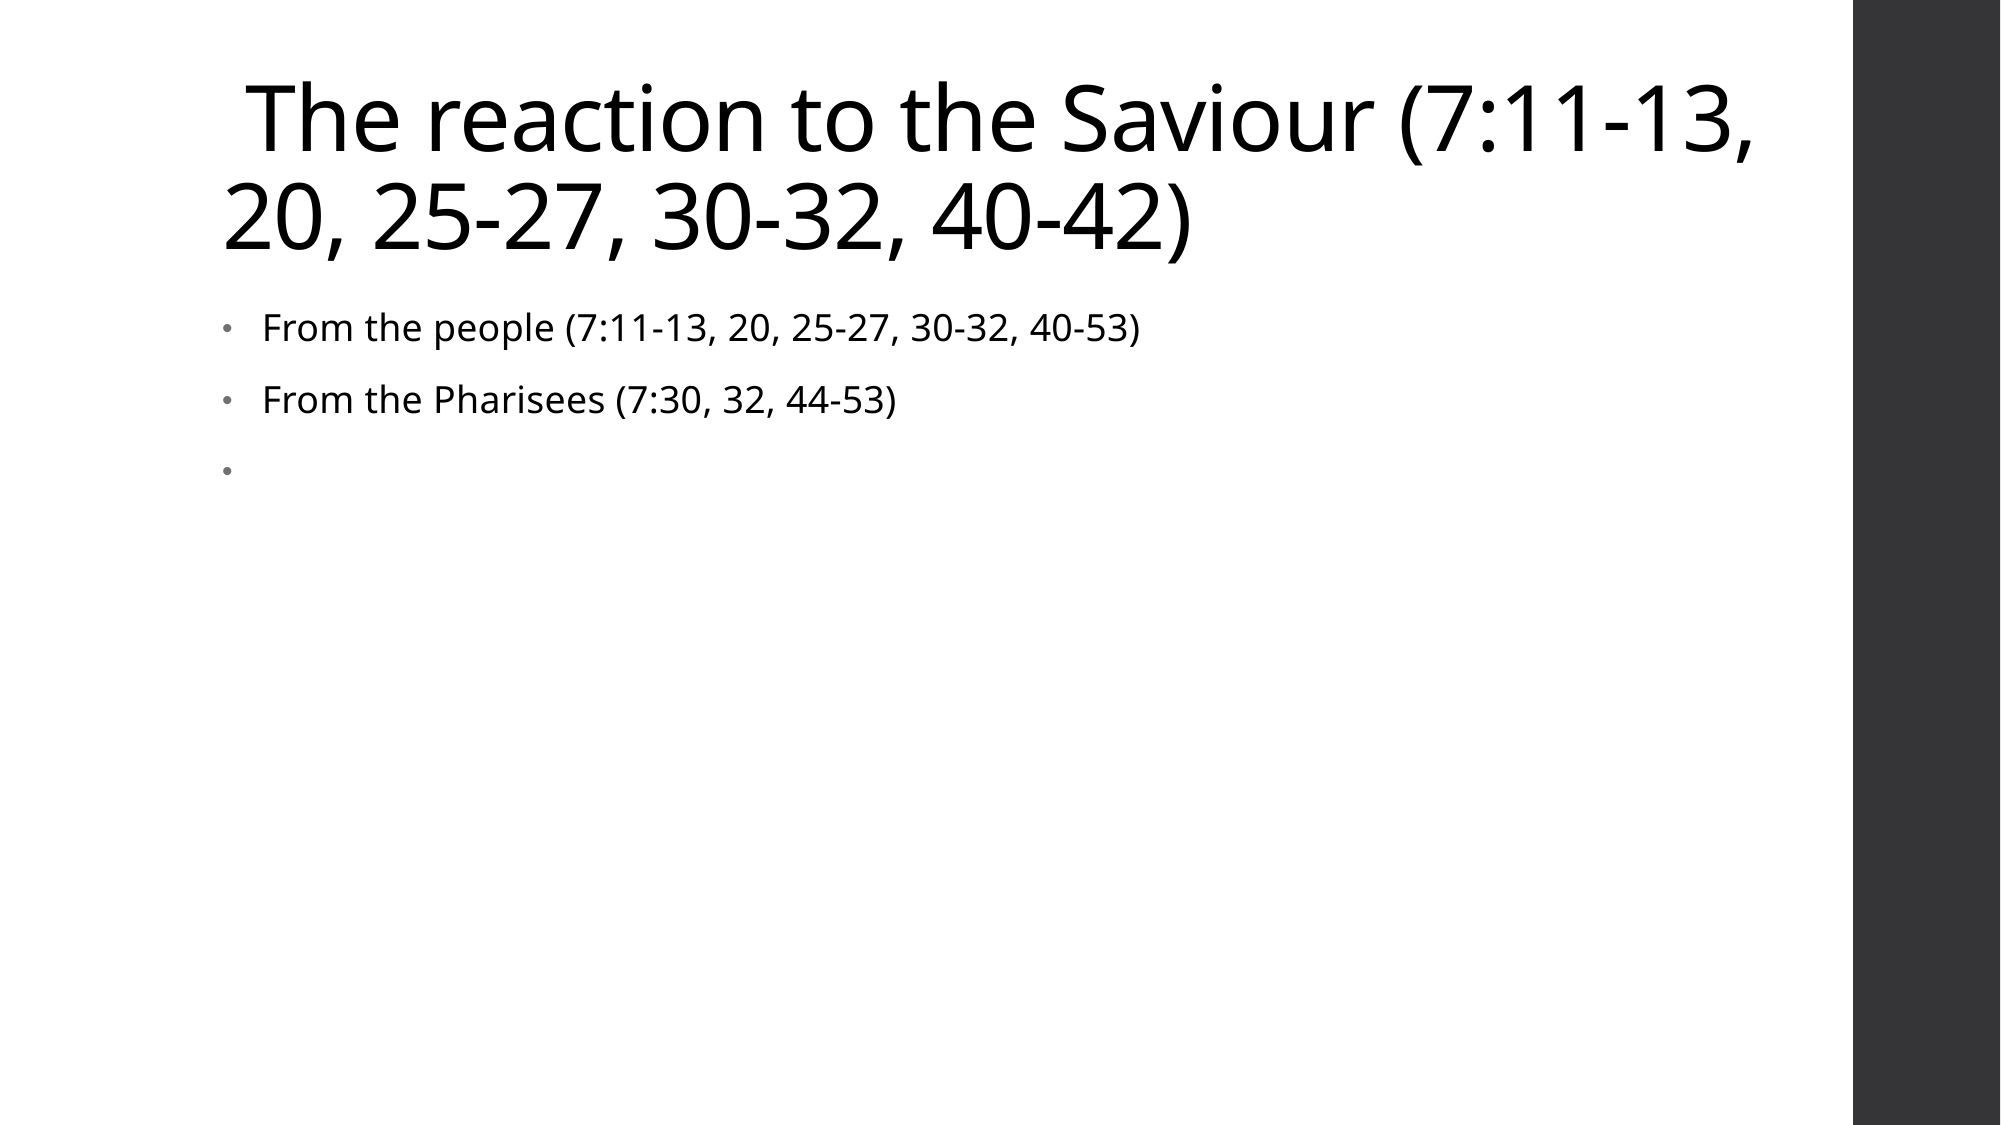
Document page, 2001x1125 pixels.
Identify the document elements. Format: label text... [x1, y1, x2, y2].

title The reaction to the Saviour (7:11-13, 20, 25-27, 30-32, 40-42) [206, 60, 1797, 278]
list From the people (7:11-13, 20, 25-27, 30-32, 40-53) From the Pharisees (7:30, 32, 44-53) [206, 299, 1617, 1014]
